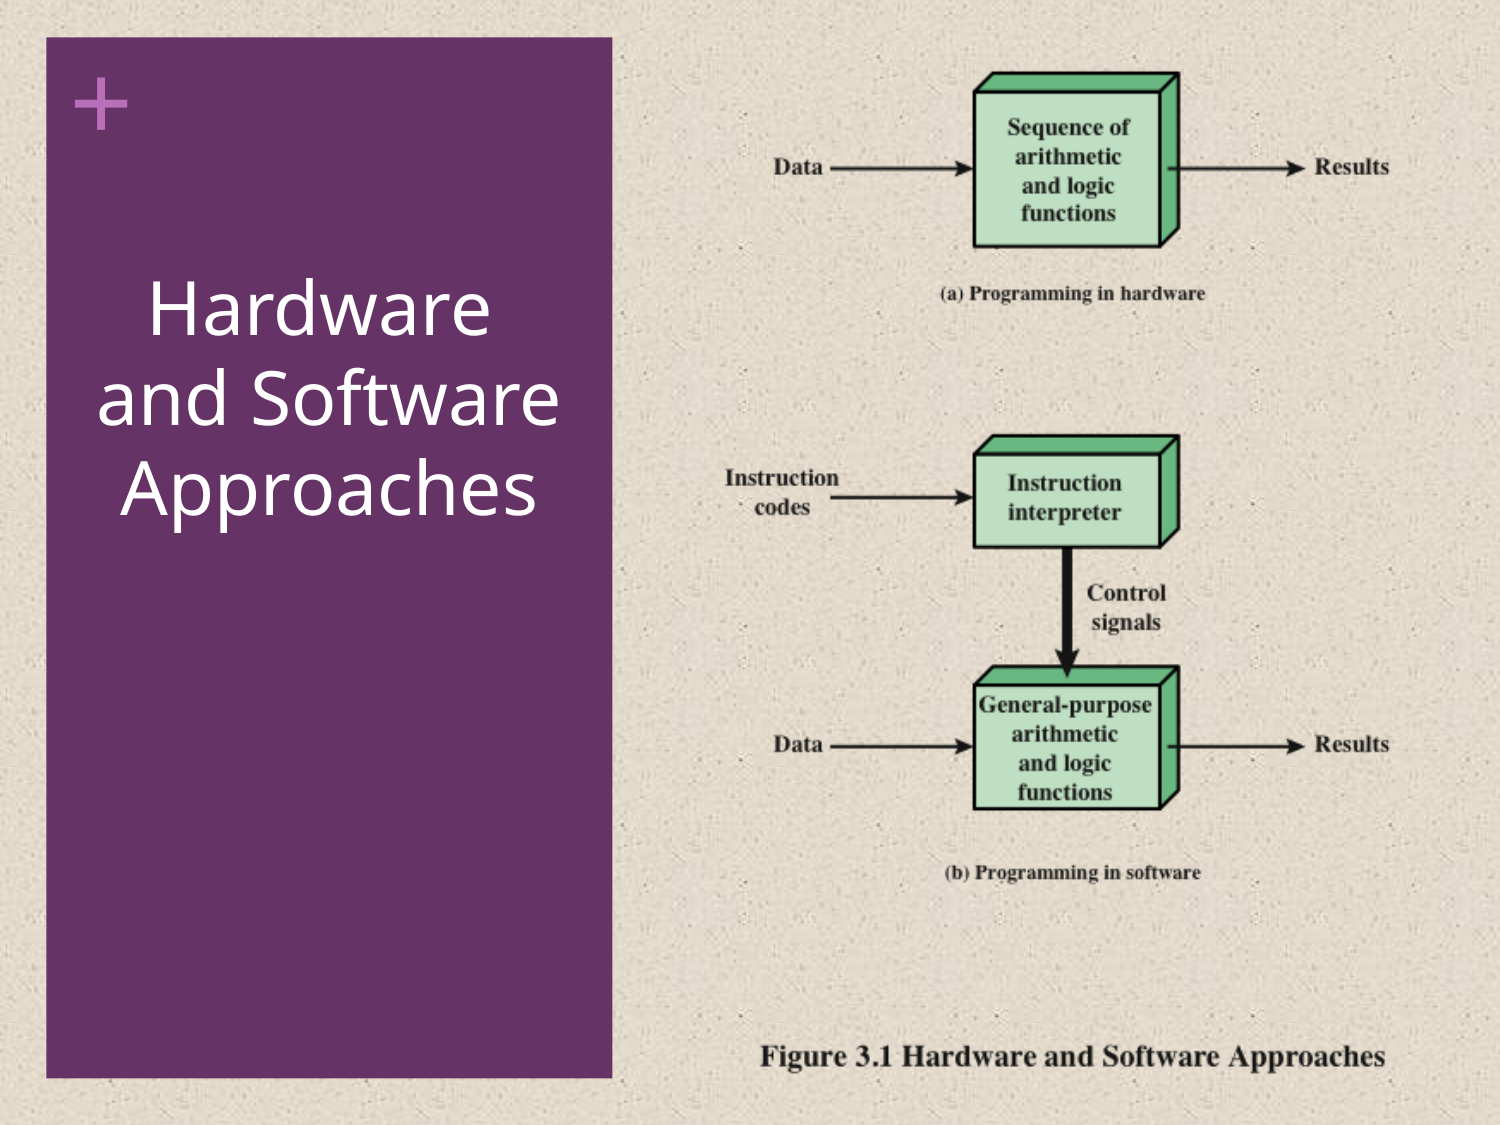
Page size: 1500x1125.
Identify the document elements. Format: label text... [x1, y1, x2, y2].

picture [0, 0, 1500, 1125]
title Hardware and Software Approaches [62, 224, 597, 538]
